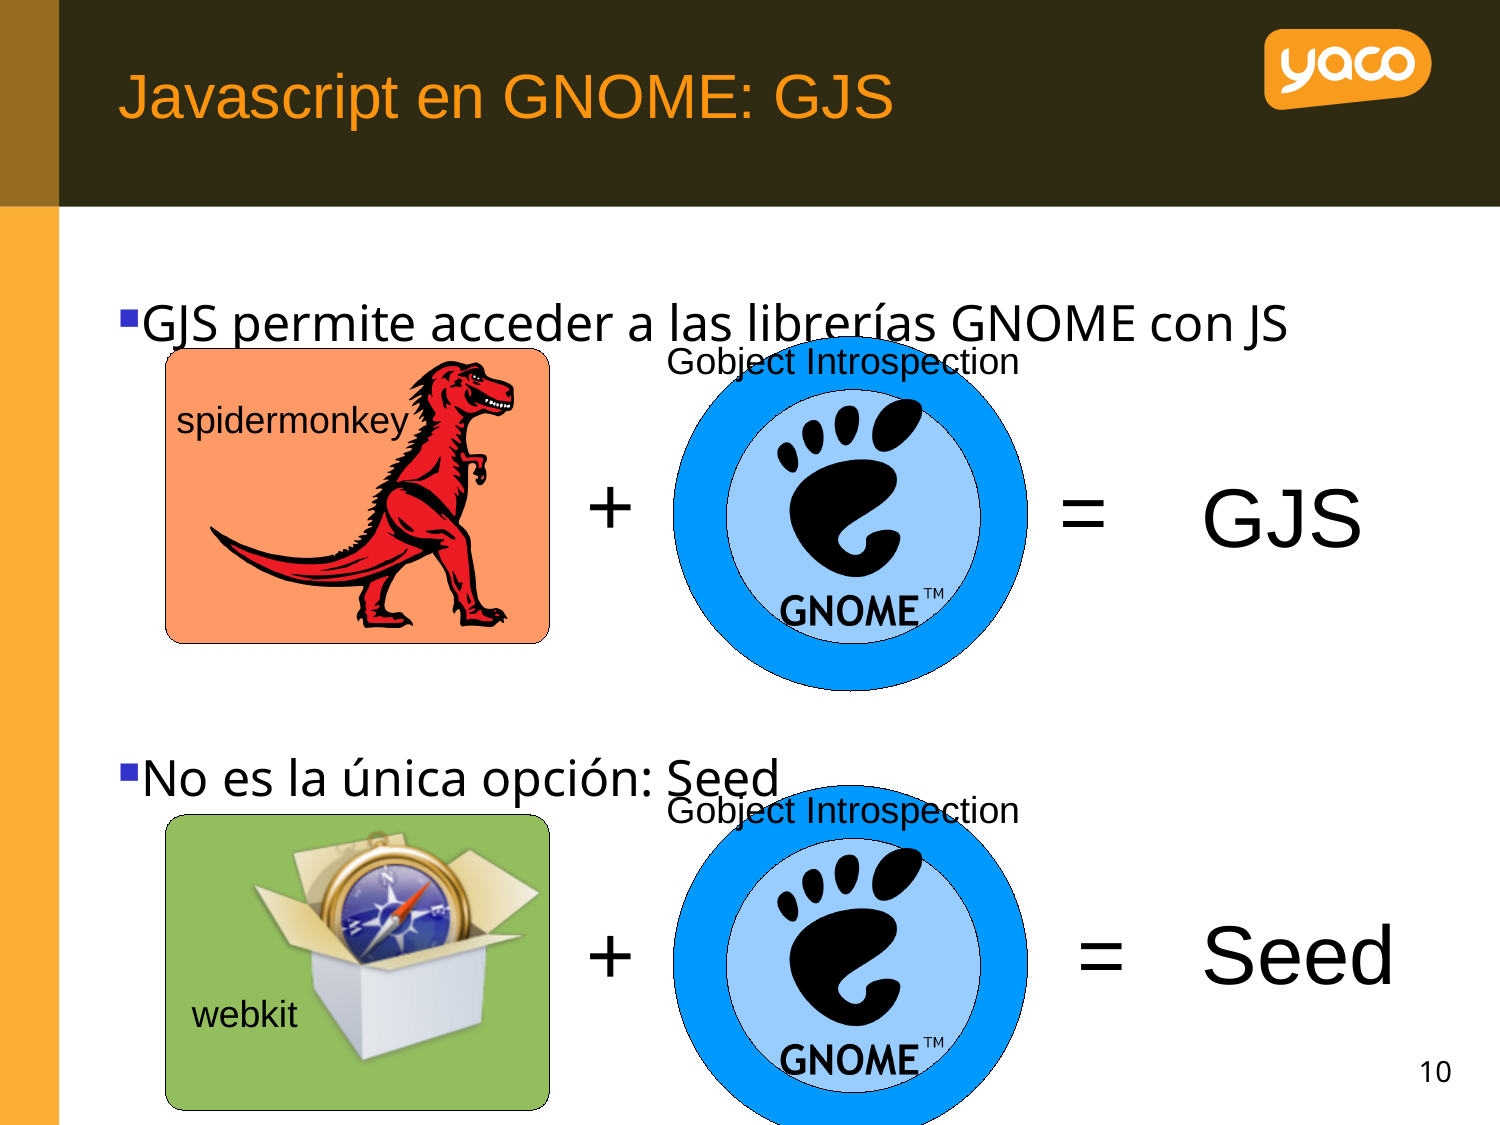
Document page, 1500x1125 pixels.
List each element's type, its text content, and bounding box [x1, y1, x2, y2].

text_box [165, 814, 550, 1111]
text_box Gobject Introspection [651, 785, 1038, 843]
text_box GJS [1187, 472, 1379, 581]
text_box + [571, 460, 651, 569]
picture [248, 829, 544, 1069]
text_box No es la única opción: Seed [118, 682, 1447, 804]
text_box [673, 843, 1028, 1125]
title Javascript en GNOME: GJS [118, 5, 1169, 193]
text_box Gobject Introspection [651, 336, 1038, 394]
text_box webkit [177, 989, 314, 1047]
subtitle GJS permite acceder a las librerías GNOME con JS [118, 221, 1447, 355]
text_box + [571, 909, 651, 1018]
picture [736, 848, 963, 1075]
picture [210, 361, 514, 628]
text_box spidermonkey [161, 395, 426, 453]
text_box = [1062, 909, 1142, 1018]
text_box [673, 394, 1028, 692]
text_box [165, 348, 550, 644]
text_box Seed [1187, 909, 1411, 1018]
text_box = [1045, 466, 1124, 575]
picture [736, 399, 963, 626]
picture [1263, 29, 1433, 110]
